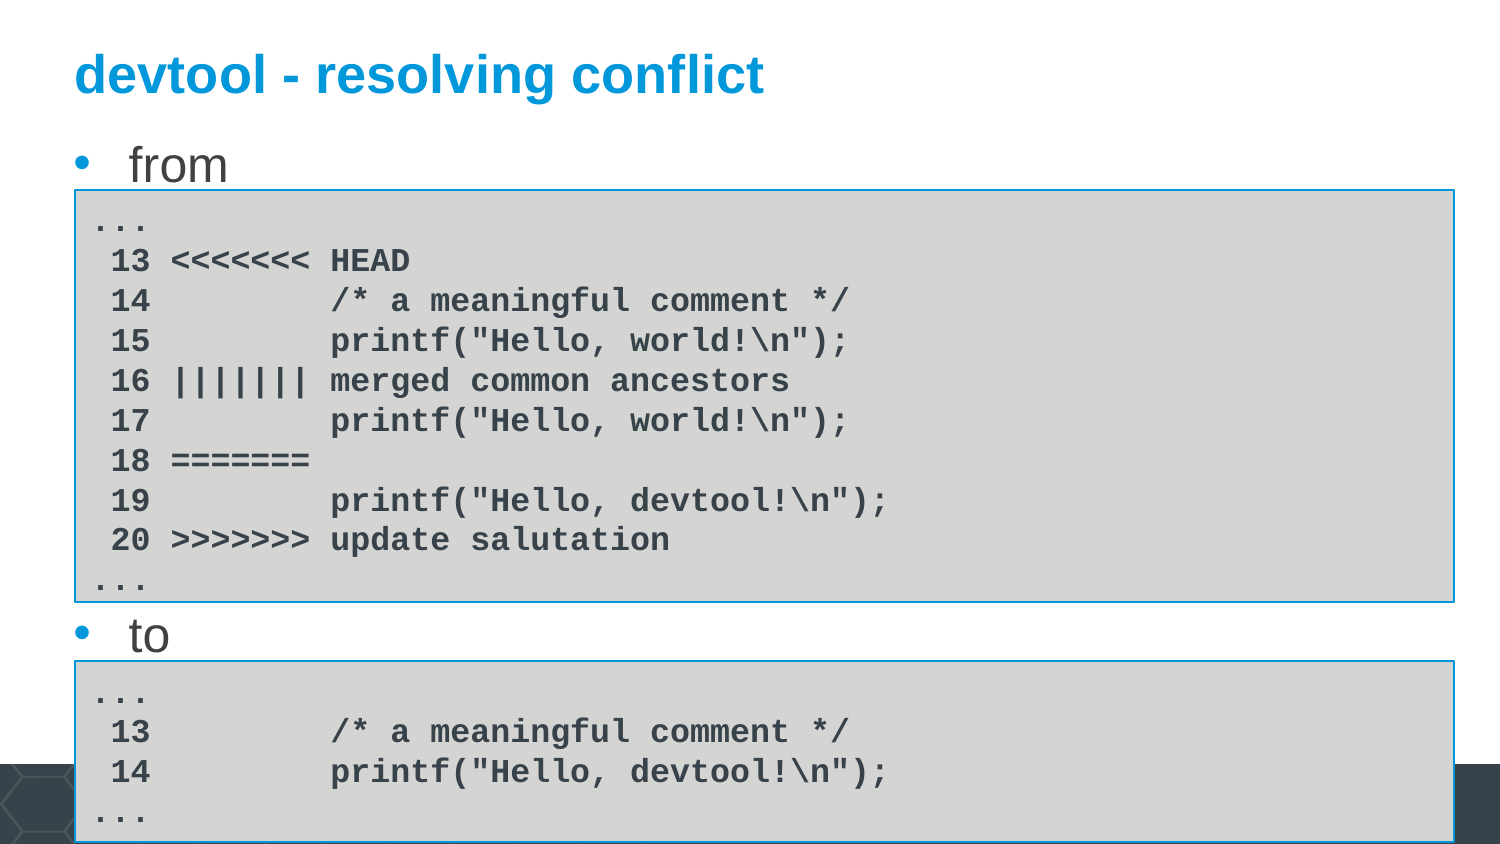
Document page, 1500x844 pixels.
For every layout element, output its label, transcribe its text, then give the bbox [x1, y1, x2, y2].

text_box ... 13 <<<<<<< HEAD 14 /* a meaningful comment */ 15 printf("Hello, world!\n"); 16 ||||||| merged common ancestors 17 printf("Hello, world!\n"); 18 ======= 19 printf("Hello, devtool!\n"); 20 >>>>>>> update salutation ... [74, 189, 1455, 603]
text_box devtool - resolving conflict [74, 50, 1424, 159]
picture [0, 0, 1500, 844]
text_box from [72, 132, 1422, 259]
text_box to [72, 602, 1422, 680]
text_box ... 13 /* a meaningful comment */ 14 printf("Hello, devtool!\n"); ... [74, 661, 1455, 843]
